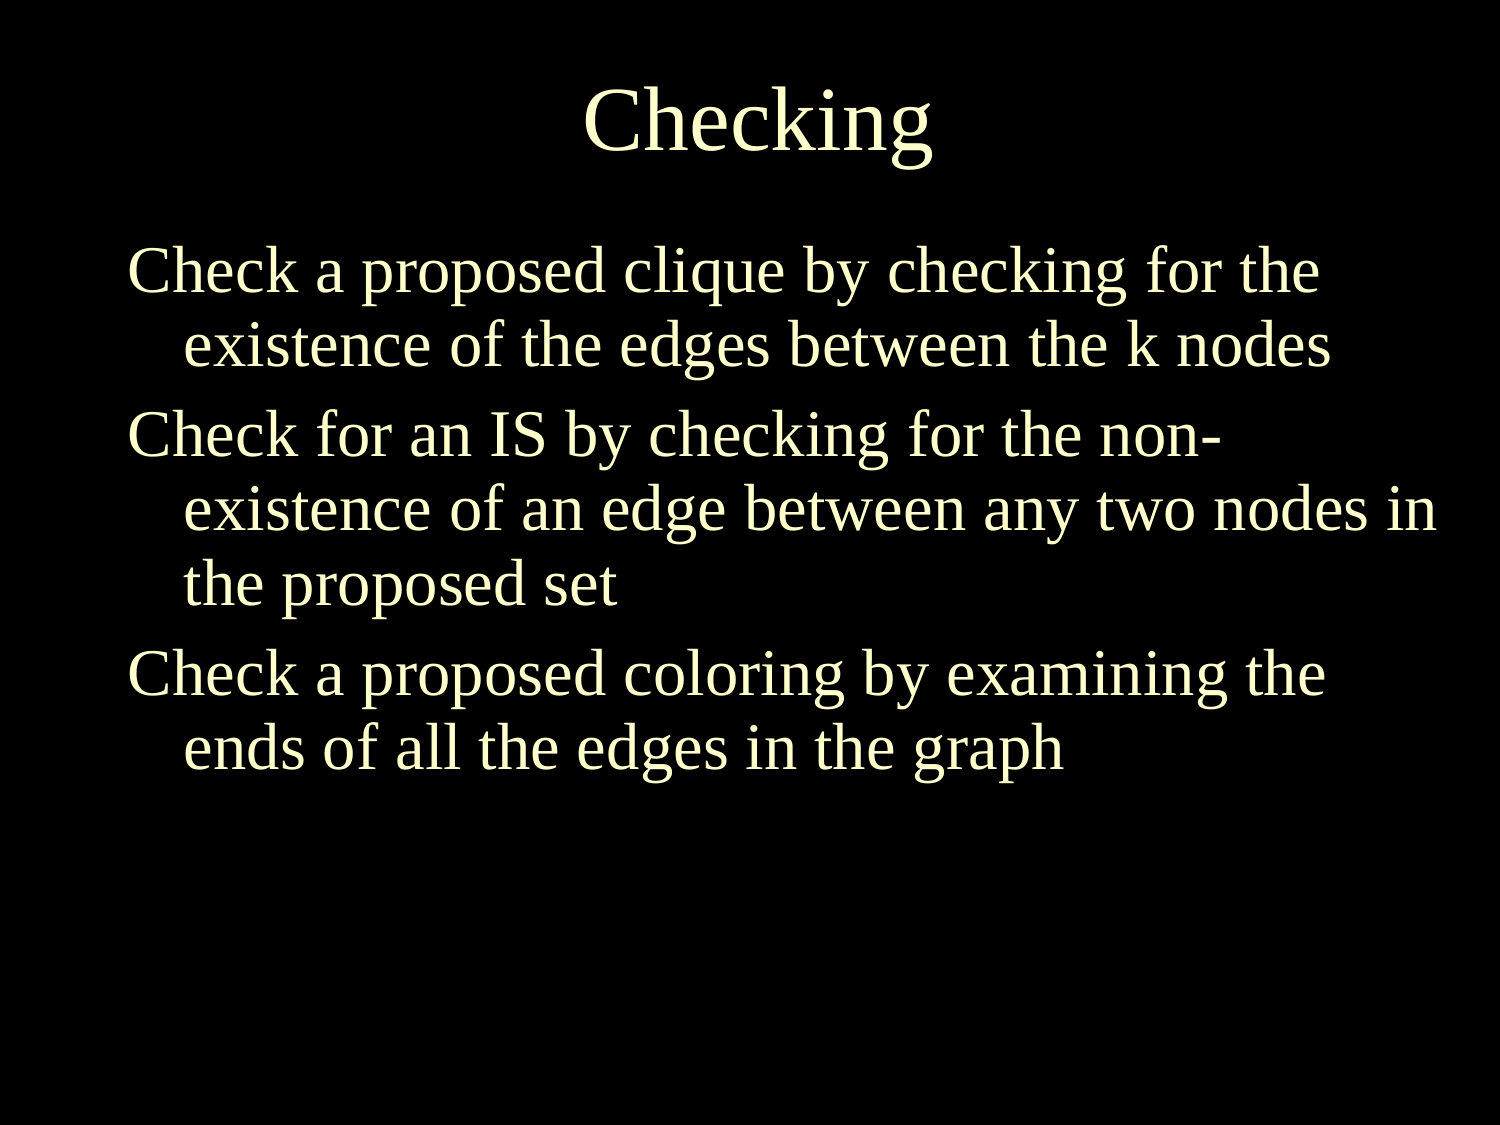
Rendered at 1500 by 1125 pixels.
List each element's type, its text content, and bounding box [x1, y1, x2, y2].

list Check a proposed clique by checking for the existence of the edges between the k nodes Check for an IS by checking for the non-existence of an edge between any two nodes in the proposed set Check a proposed coloring by examining the ends of all the edges in the graph [112, 224, 1482, 1026]
title Checking [29, 24, 1488, 215]
